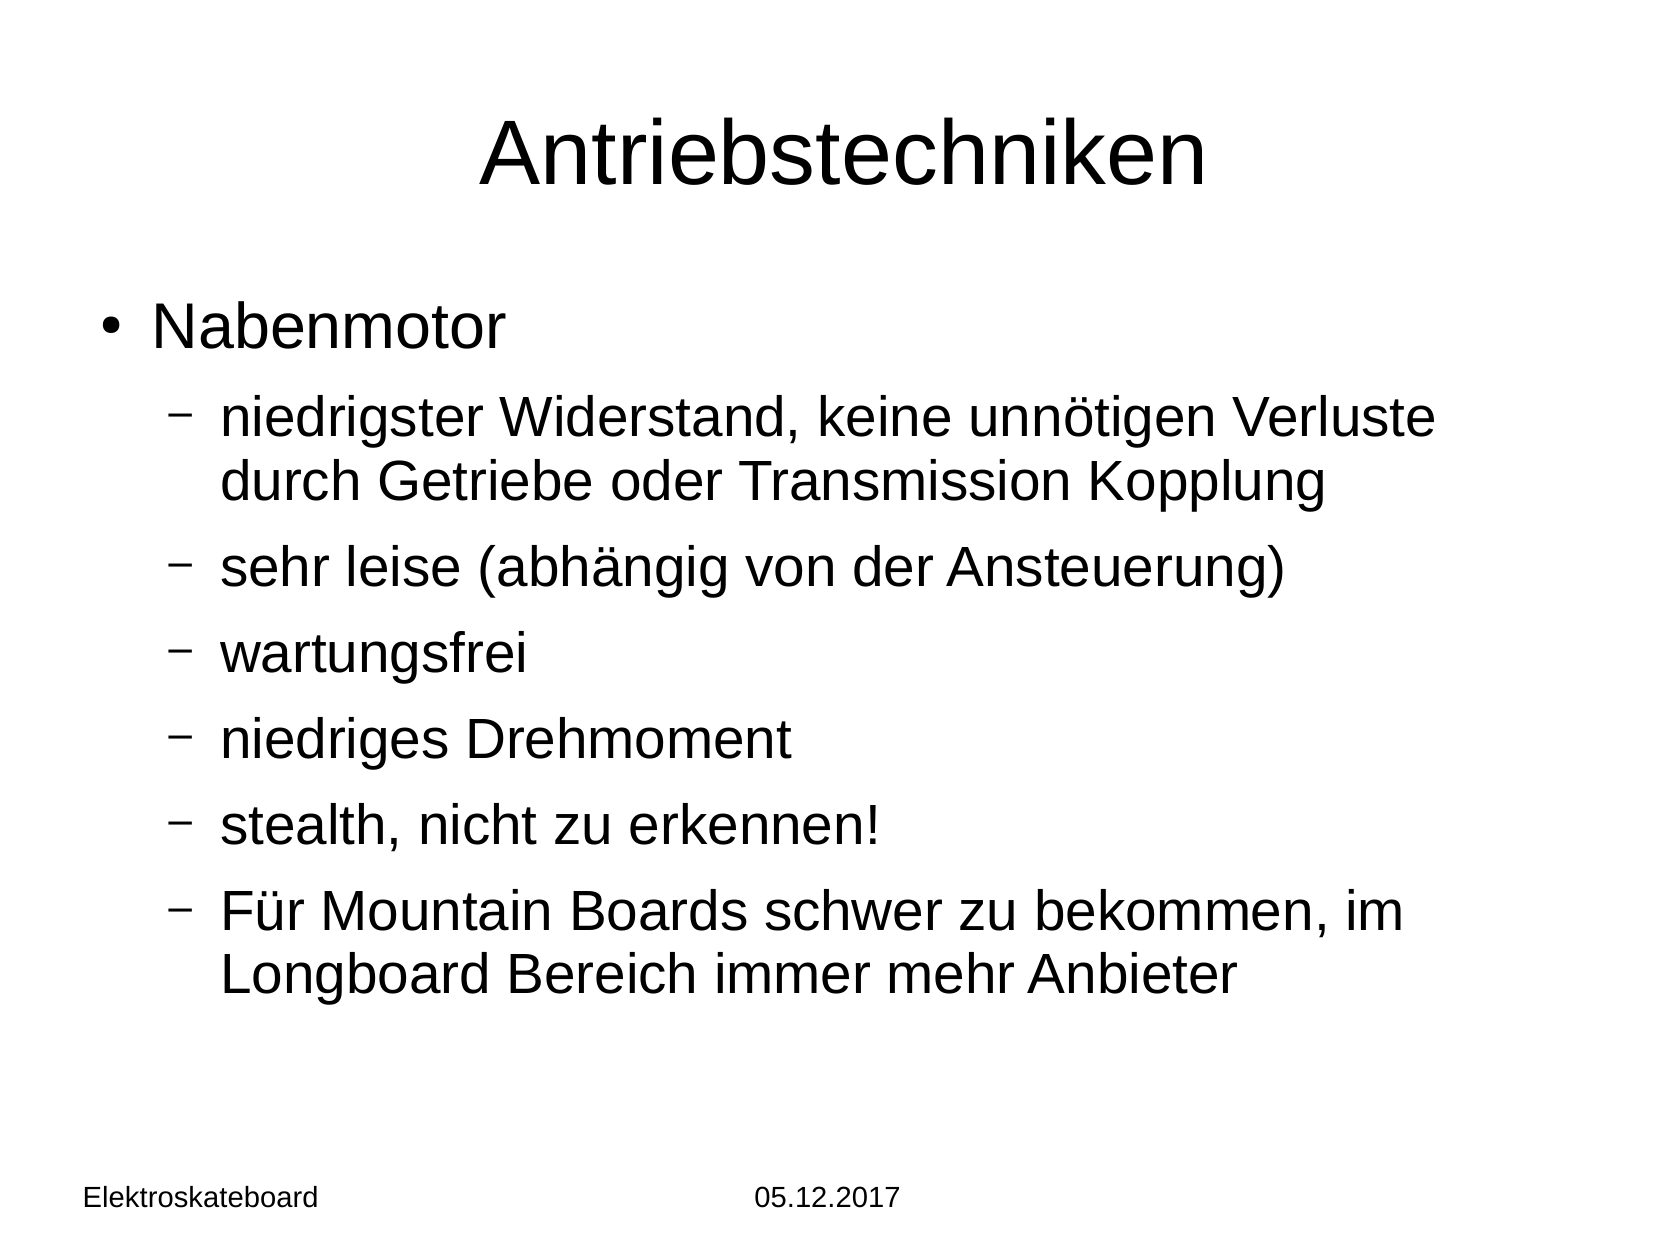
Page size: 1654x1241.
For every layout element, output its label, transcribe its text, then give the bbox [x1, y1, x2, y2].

title Antriebstechniken [82, 49, 1571, 257]
list Nabenmotor niedrigster Widerstand, keine unnötigen Verluste durch Getriebe oder Transmission Kopplung sehr leise (abhängig von der Ansteuerung) wartungsfrei niedriges Drehmoment stealth, nicht zu erkennen! Für Mountain Boards schwer zu bekommen, im Longboard Bereich immer mehr Anbieter [82, 290, 1571, 1010]
